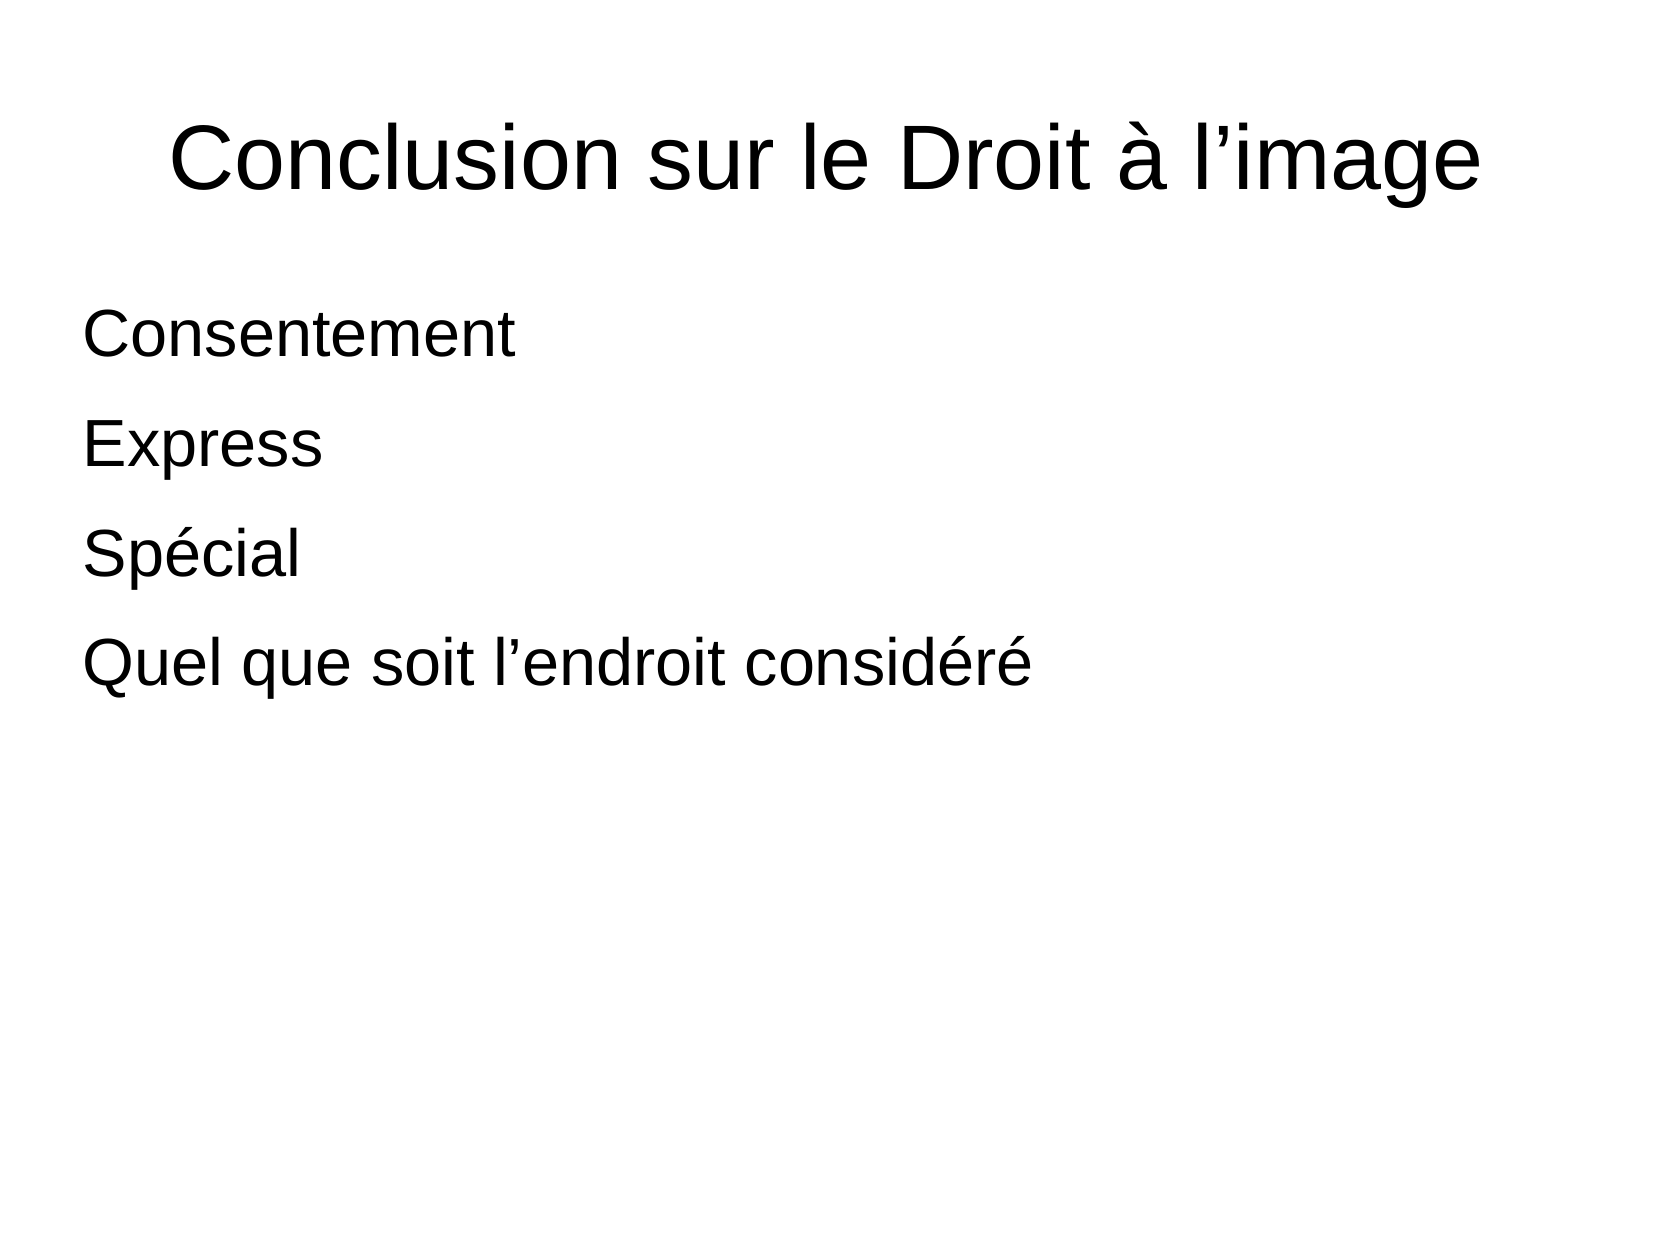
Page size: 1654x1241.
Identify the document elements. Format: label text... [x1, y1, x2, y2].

list Consentement Express Spécial Quel que soit l’endroit considéré [82, 290, 1571, 1010]
title Conclusion sur le Droit à l’image [82, 49, 1571, 257]
